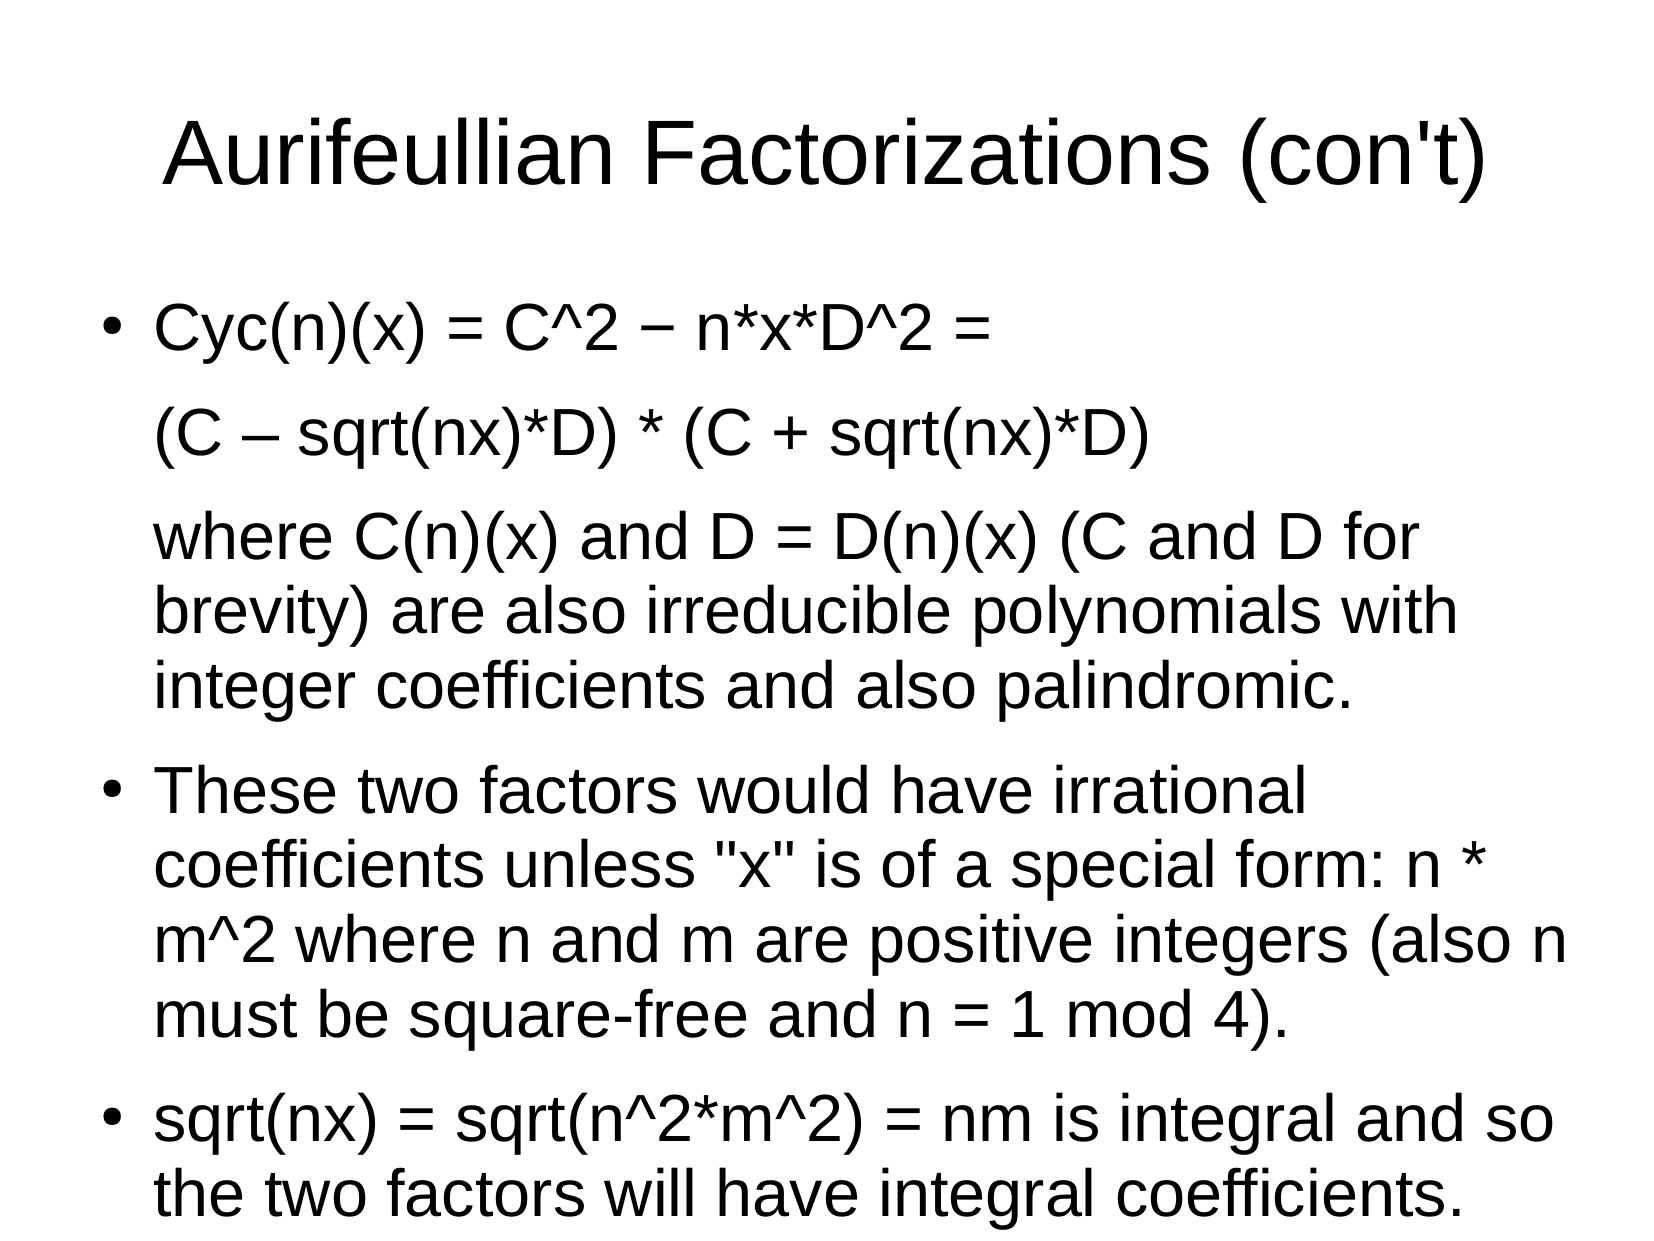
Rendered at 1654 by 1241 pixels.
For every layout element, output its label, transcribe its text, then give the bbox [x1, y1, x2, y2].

title Aurifeullian Factorizations (con't) [82, 49, 1571, 257]
list Cyc(n)(x) = C^2 − n*x*D^2 = (C – sqrt(nx)*D) * (C + sqrt(nx)*D) where C(n)(x) and D = D(n)(x) (C and D for brevity) are also irreducible polynomials with integer coefficients and also palindromic. These two factors would have irrational coefficients unless "x" is of a special form: n * m^2 where n and m are positive integers (also n must be square-free and n = 1 mod 4). sqrt(nx) = sqrt(n^2*m^2) = nm is integral and so the two factors will have integral coefficients. [82, 290, 1571, 1010]
